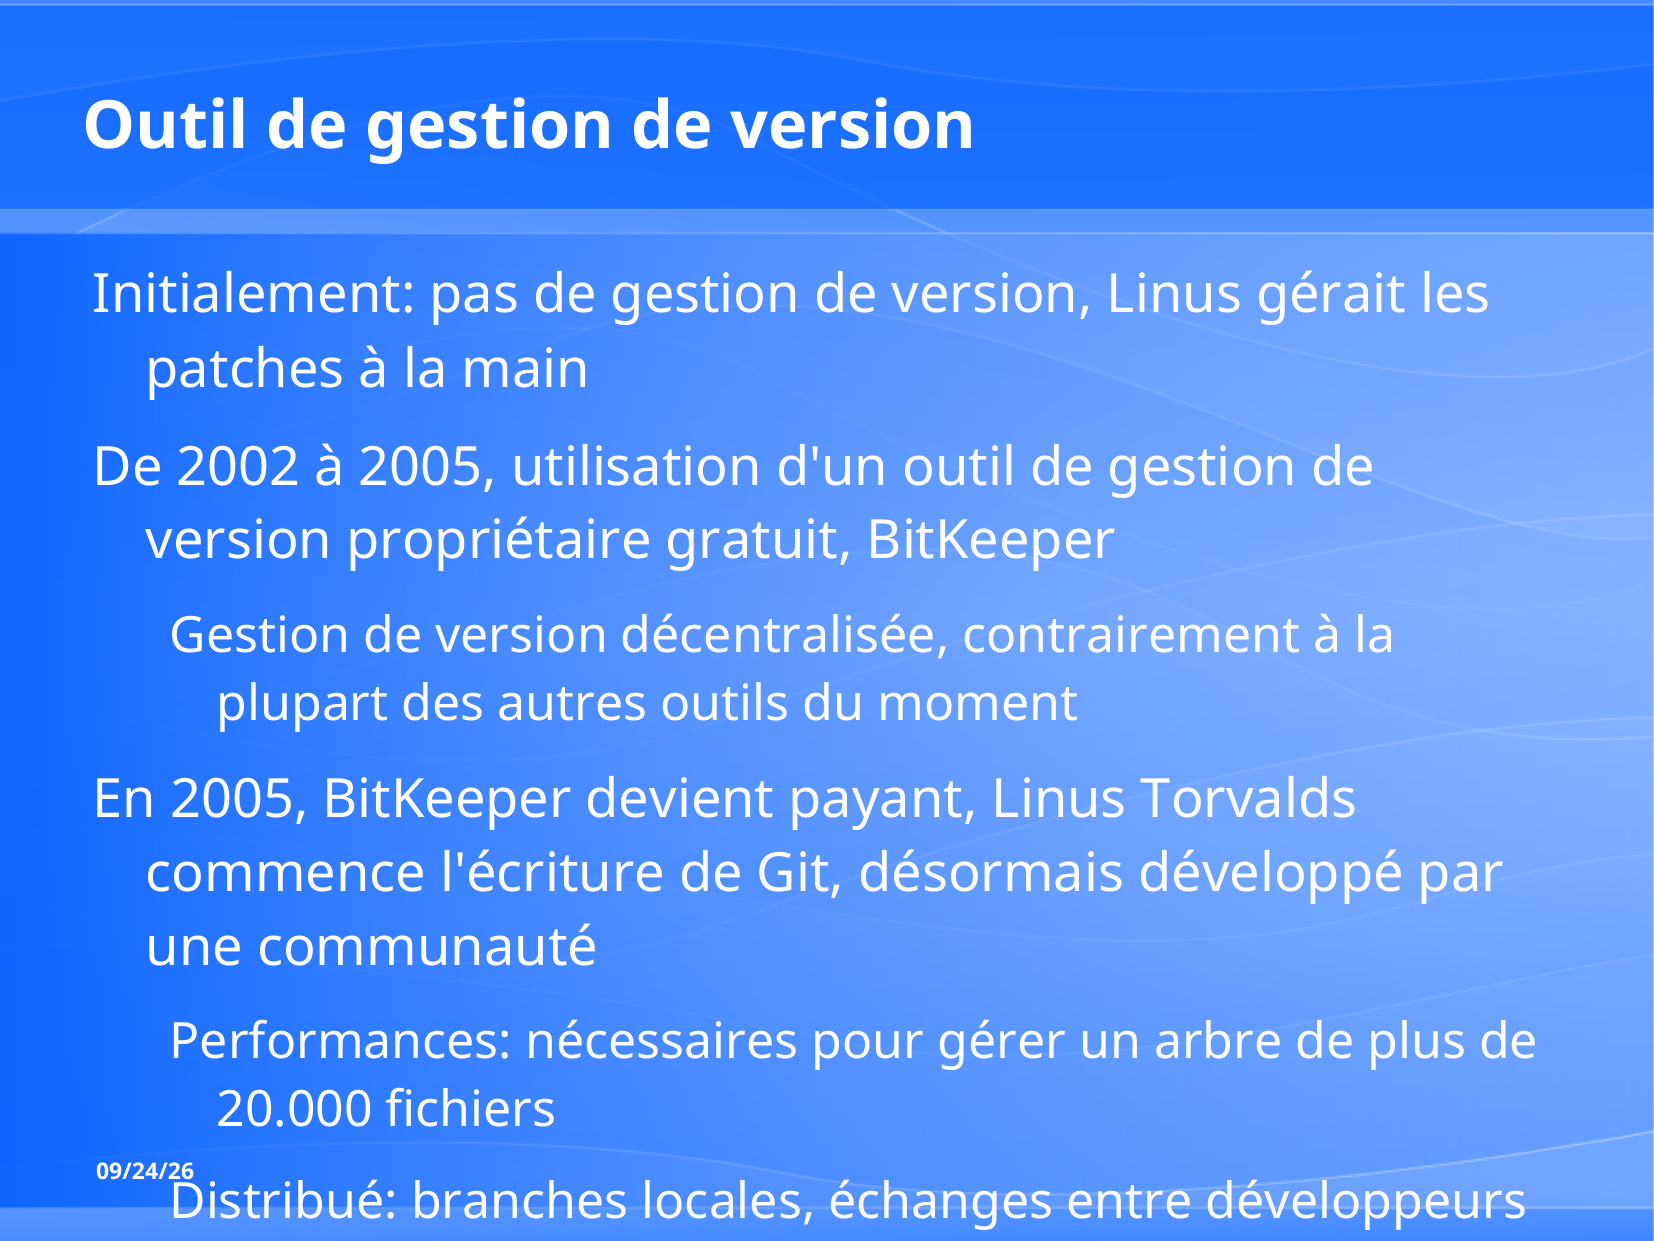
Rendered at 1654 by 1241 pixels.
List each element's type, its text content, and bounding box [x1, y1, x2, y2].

list Initialement: pas de gestion de version, Linus gérait les patches à la main De 2002 à 2005, utilisation d'un outil de gestion de version propriétaire gratuit, BitKeeper Gestion de version décentralisée, contrairement à la plupart des autres outils du moment En 2005, BitKeeper devient payant, Linus Torvalds commence l'écriture de Git, désormais développé par une communauté Performances: nécessaires pour gérer un arbre de plus de 20.000 fichiers Distribué: branches locales, échanges entre développeurs [75, 255, 1564, 1165]
picture [0, 0, 1654, 1241]
title Outil de gestion de version [23, 15, 1625, 229]
